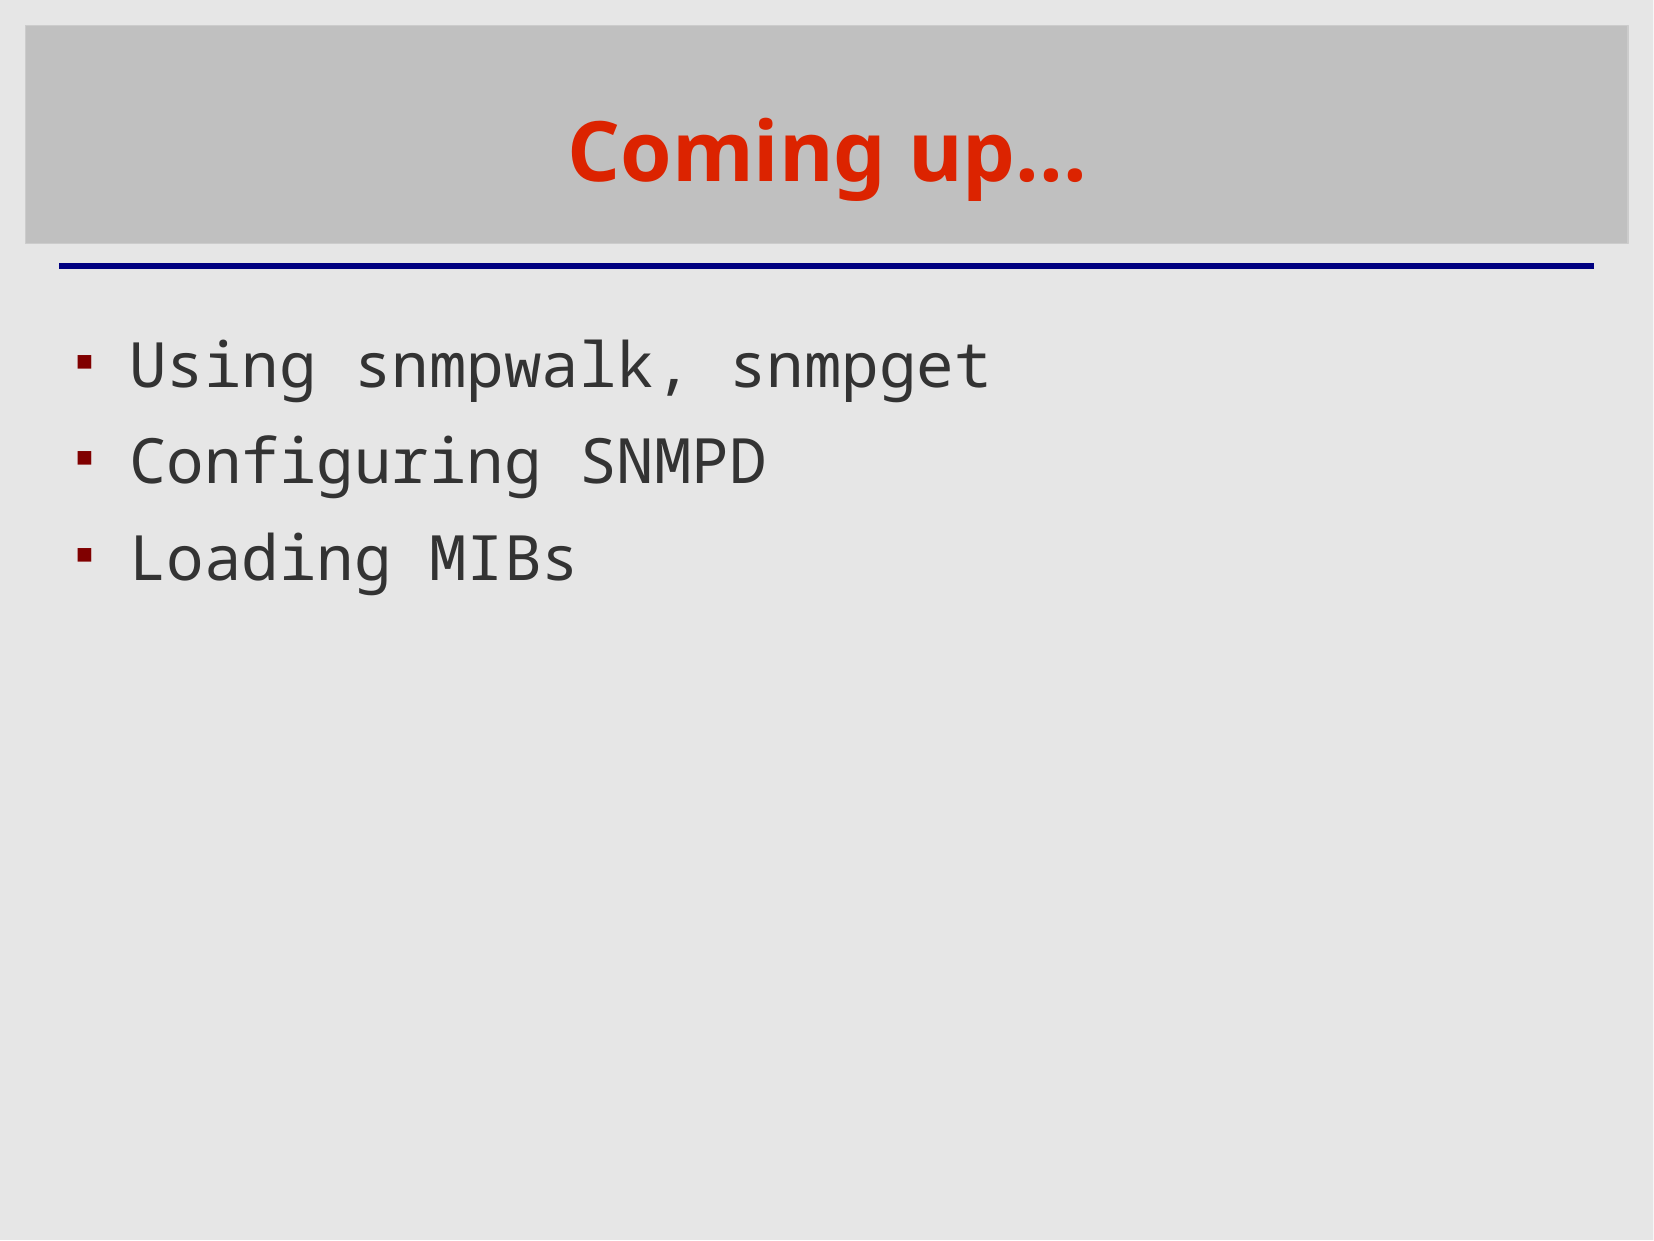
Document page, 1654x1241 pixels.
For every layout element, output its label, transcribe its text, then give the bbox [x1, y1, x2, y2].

title Coming up... [121, 46, 1534, 253]
list Using snmpwalk, snmpget Configuring SNMPD Loading MIBs [59, 322, 1594, 1132]
